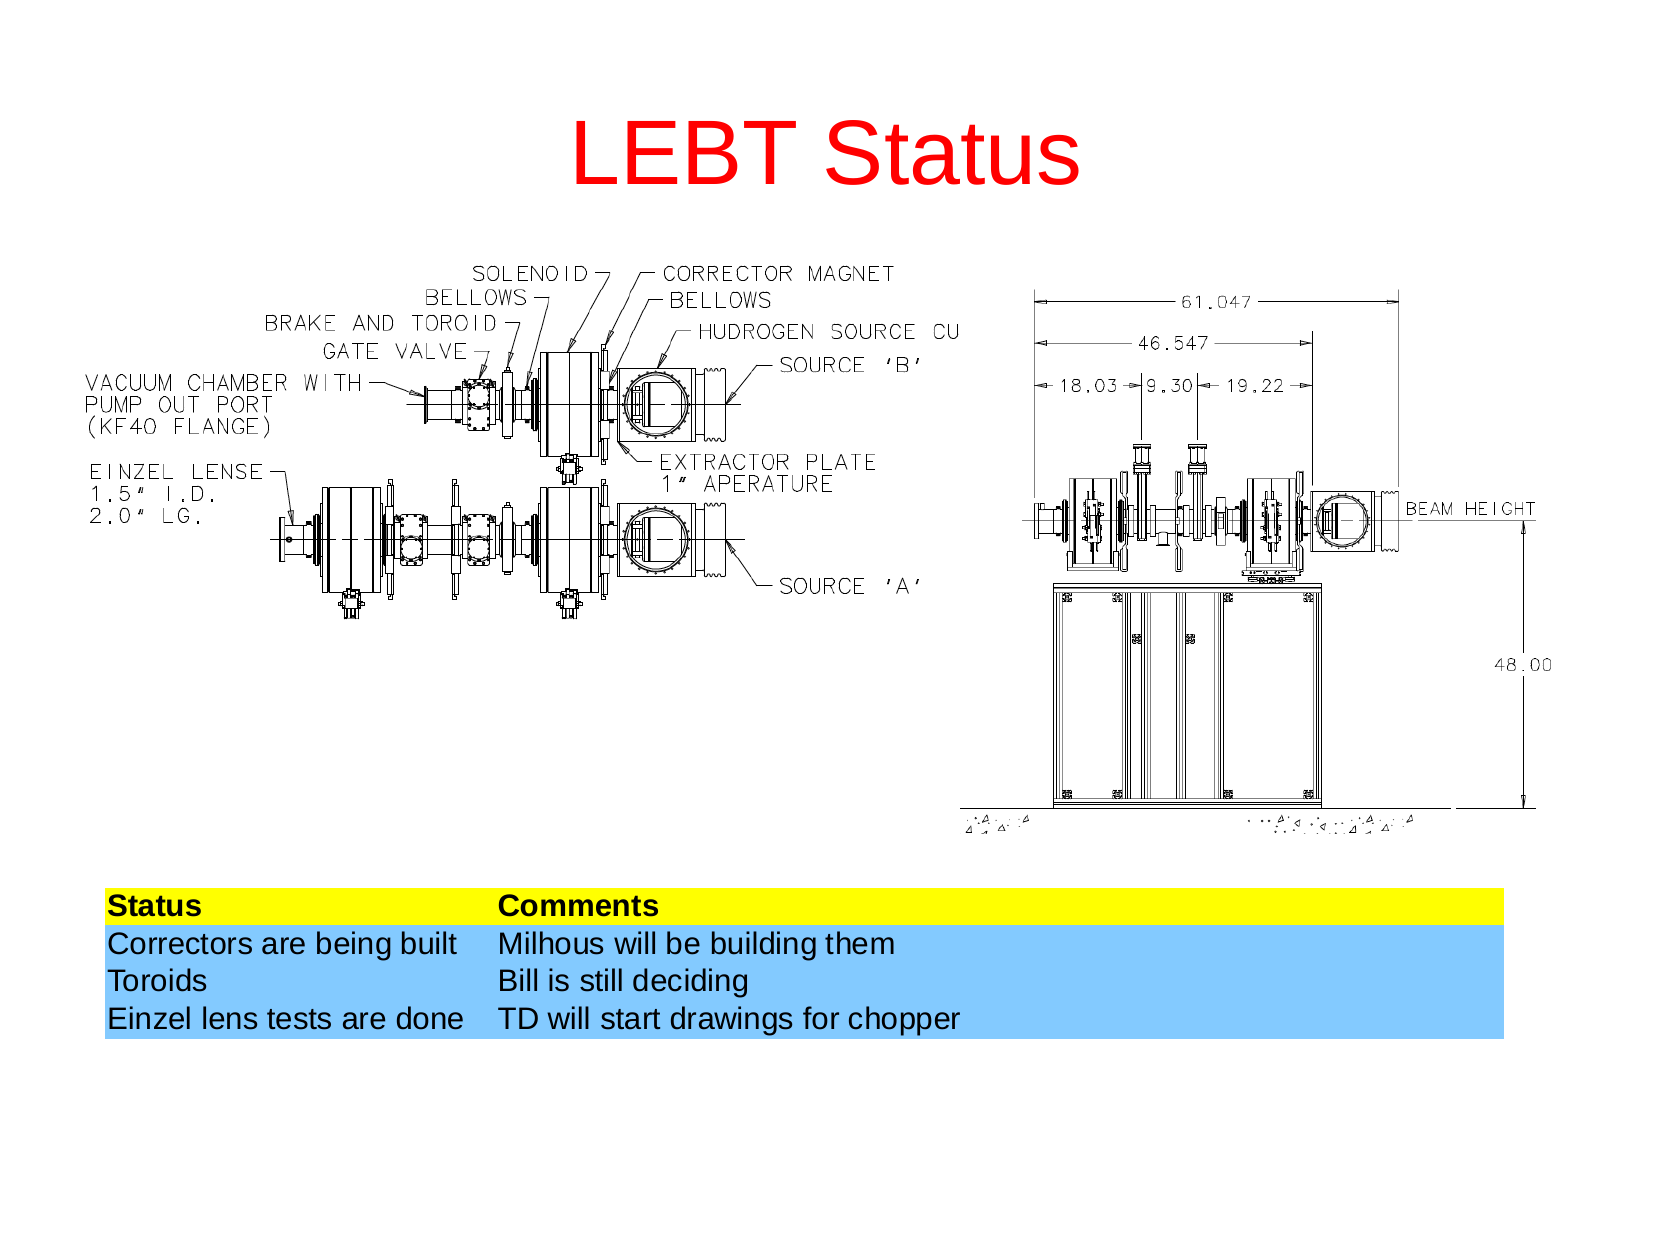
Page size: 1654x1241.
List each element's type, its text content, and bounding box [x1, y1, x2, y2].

picture [21, 207, 1593, 834]
title LEBT Status [82, 49, 1571, 247]
chart [105, 887, 1507, 1241]
